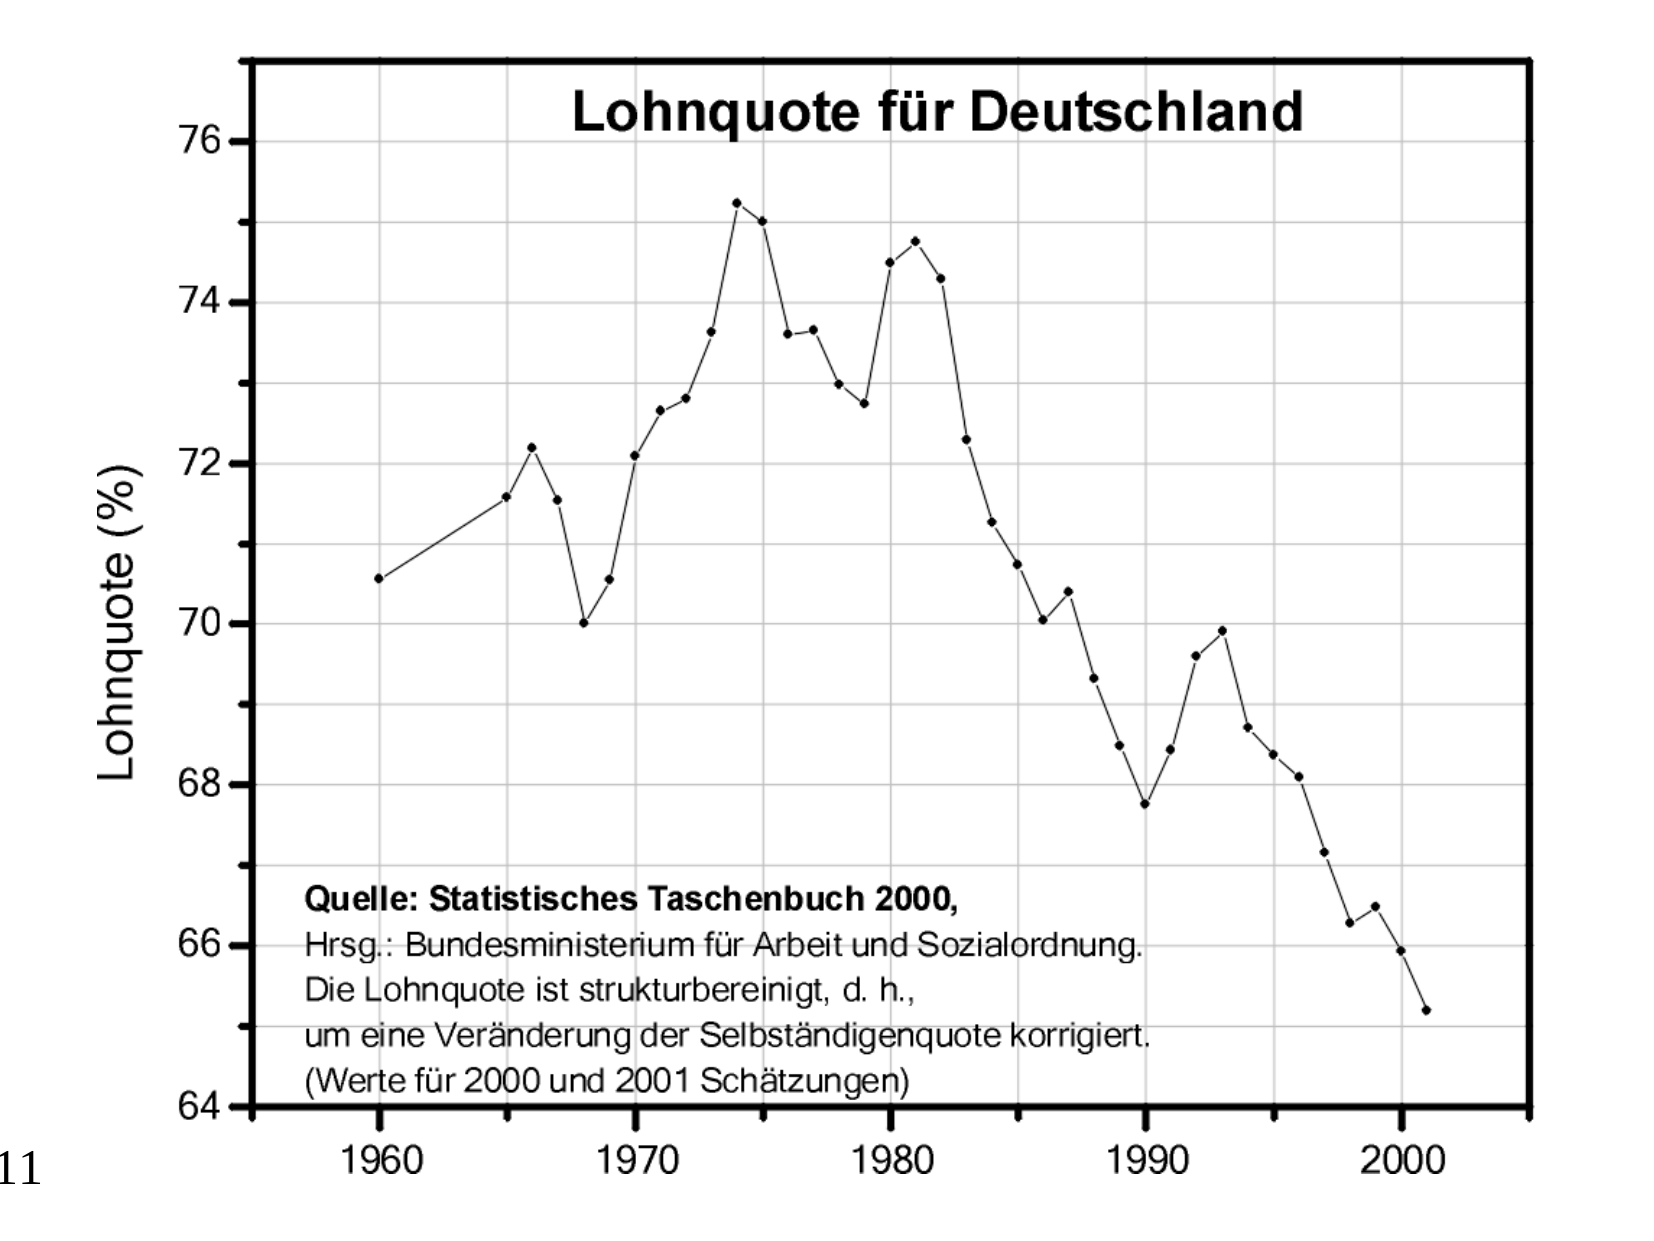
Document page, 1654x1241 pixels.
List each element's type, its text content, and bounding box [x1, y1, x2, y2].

text_box <Nummer> [0, 1134, 204, 1195]
picture [97, 7, 1594, 1174]
